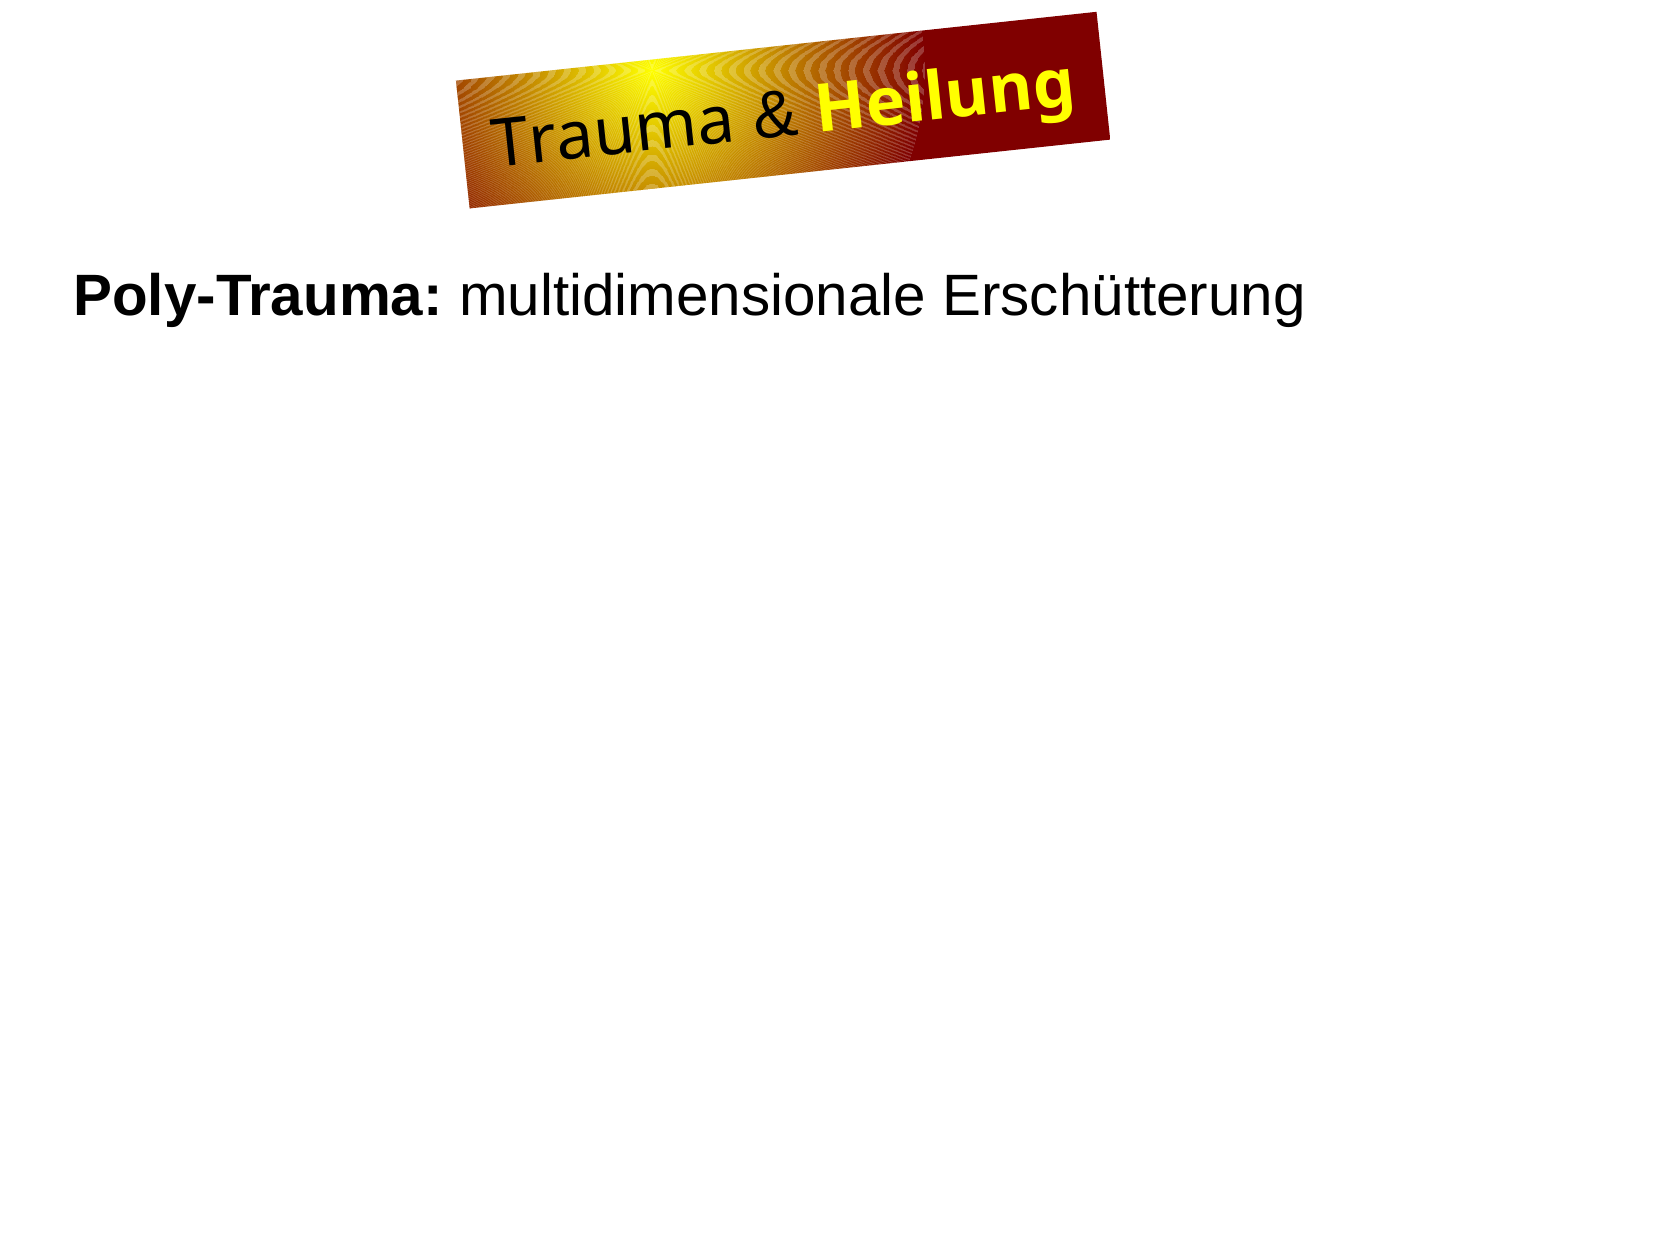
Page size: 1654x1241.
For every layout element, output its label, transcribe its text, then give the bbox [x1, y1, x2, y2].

title Trauma & Heilung [455, 11, 1111, 209]
text_box Poly-Trauma: multidimensionale Erschütterung [59, 254, 1536, 1088]
